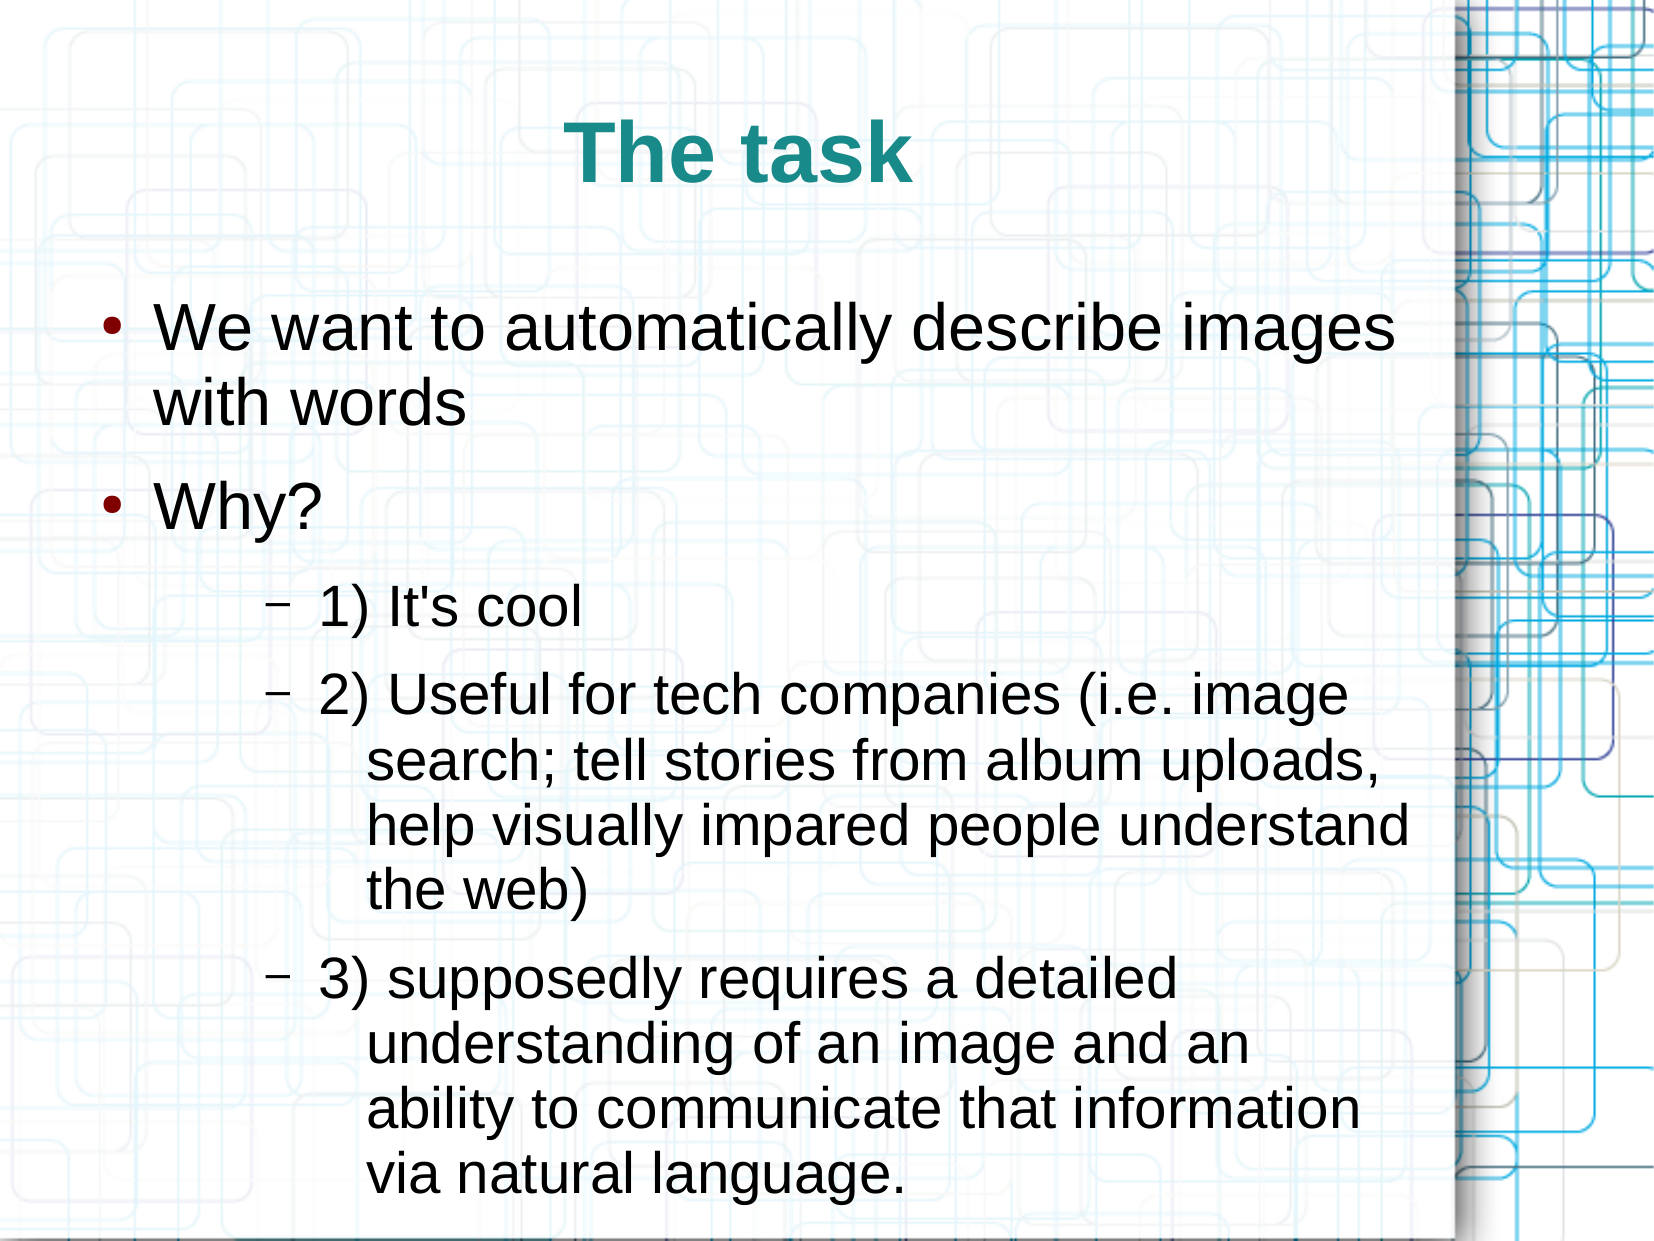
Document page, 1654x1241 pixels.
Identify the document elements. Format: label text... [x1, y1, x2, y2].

list We want to automatically describe images with words Why? 1) It's cool 2) Useful for tech companies (i.e. image search; tell stories from album uploads, help visually impared people understand the web) 3) supposedly requires a detailed understanding of an image and an ability to communicate that information via natural language. [82, 290, 1418, 1206]
title The task [59, 49, 1418, 257]
picture [0, 0, 1654, 1241]
